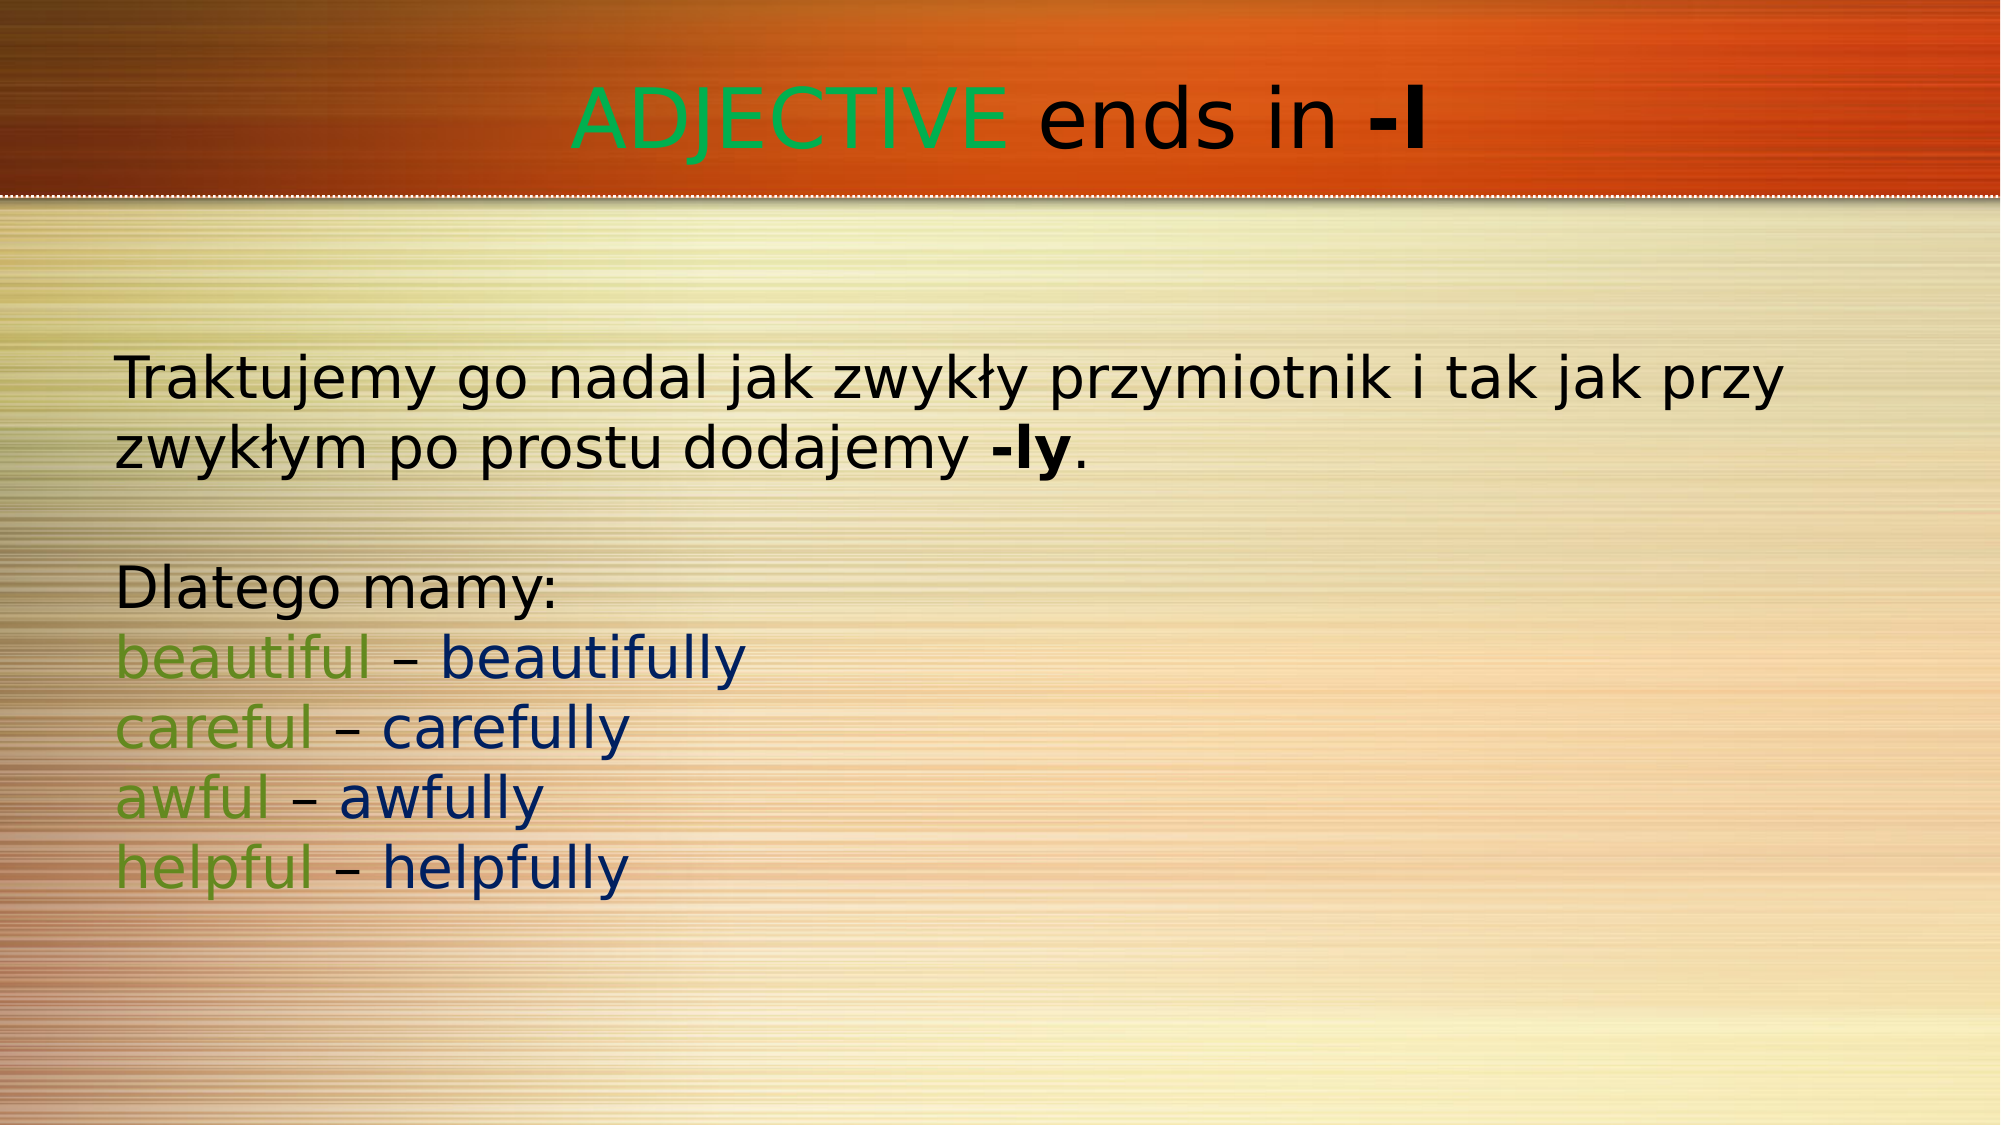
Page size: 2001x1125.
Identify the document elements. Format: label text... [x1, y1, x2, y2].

picture [0, 0, 2001, 1125]
title ADJECTIVE ends in -l [99, 30, 1900, 173]
list Traktujemy go nadal jak zwykły przymiotnik i tak jak przy zwykłym po prostu dodajemy -ly. Dlatego mamy: beautiful – beautifully careful – carefully awful – awfully helpful – helpfully [99, 262, 1900, 1005]
